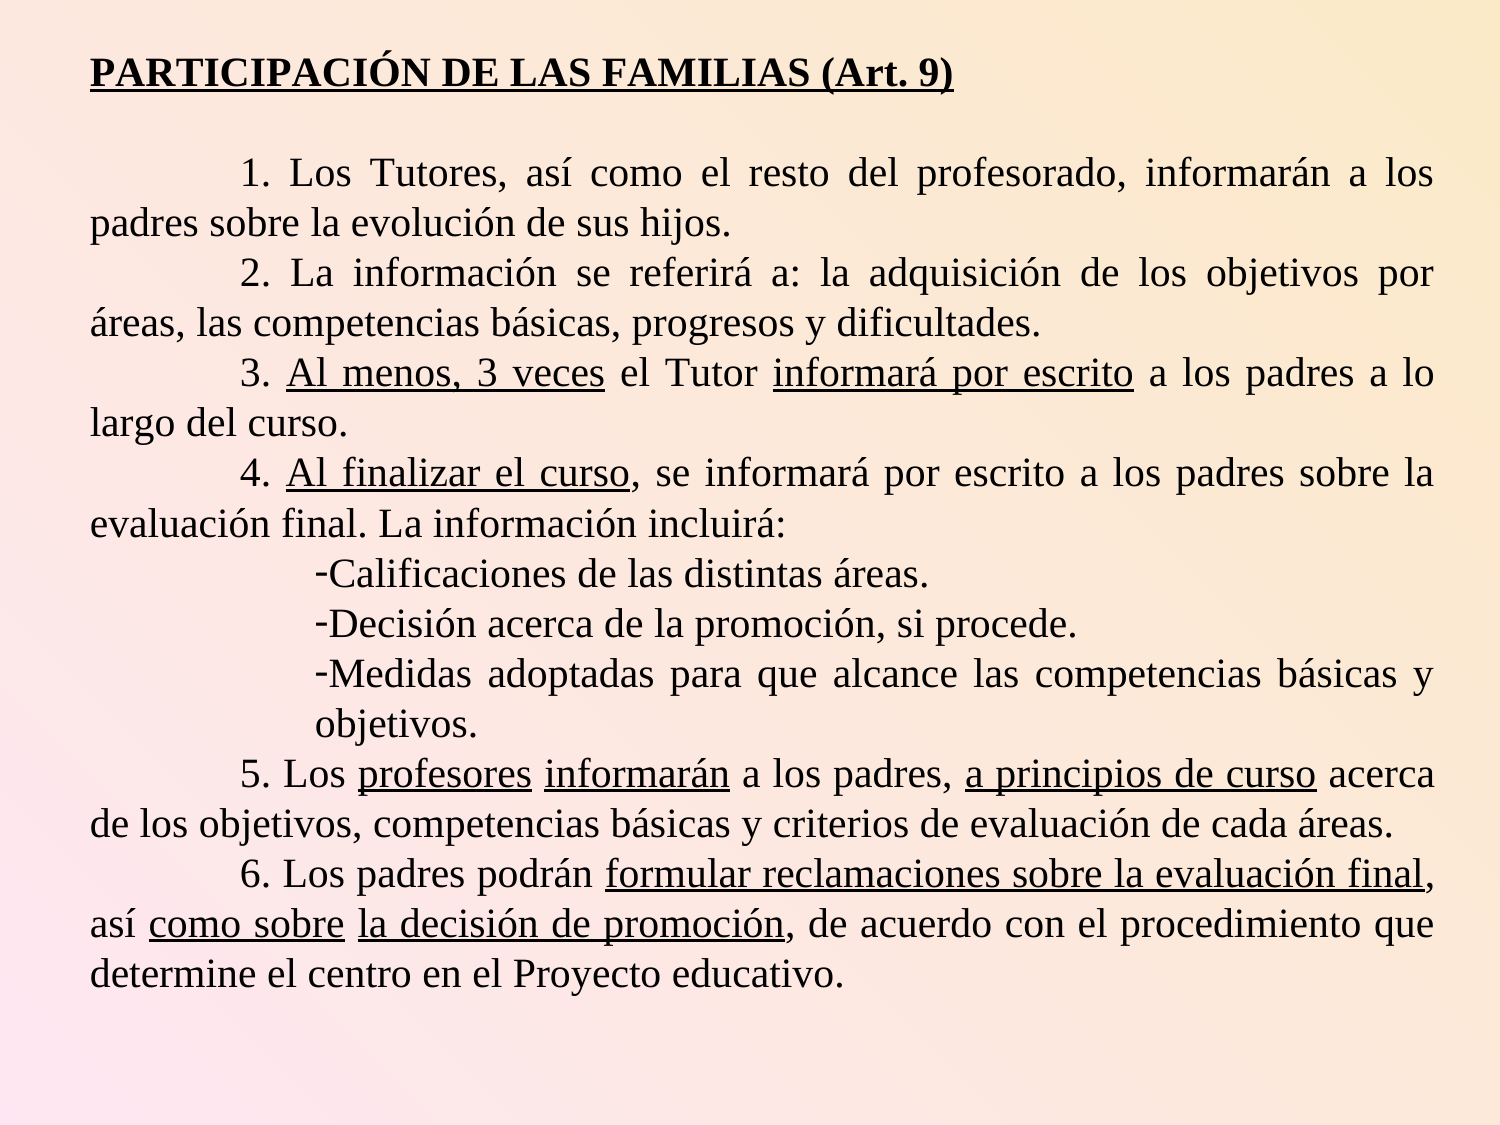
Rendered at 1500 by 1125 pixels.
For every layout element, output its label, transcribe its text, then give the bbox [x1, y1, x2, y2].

text_box PARTICIPACIÓN DE LAS FAMILIAS (Art. 9) 1. Los Tutores, así como el resto del profesorado, informarán a los padres sobre la evolución de sus hijos. 2. La información se referirá a: la adquisición de los objetivos por áreas, las competencias básicas, progresos y dificultades. 3. Al menos, 3 veces el Tutor informará por escrito a los padres a lo largo del curso. 4. Al finalizar el curso, se informará por escrito a los padres sobre la evaluación final. La información incluirá: Calificaciones de las distintas áreas. Decisión acerca de la promoción, si procede. Medidas adoptadas para que alcance las competencias básicas y objetivos. 5. Los profesores informarán a los padres, a principios de curso acerca de los objetivos, competencias básicas y criterios de evaluación de cada áreas. 6. Los padres podrán formular reclamaciones sobre la evaluación final, así como sobre la decisión de promoción, de acuerdo con el procedimiento que determine el centro en el Proyecto educativo. [74, 37, 1450, 1080]
